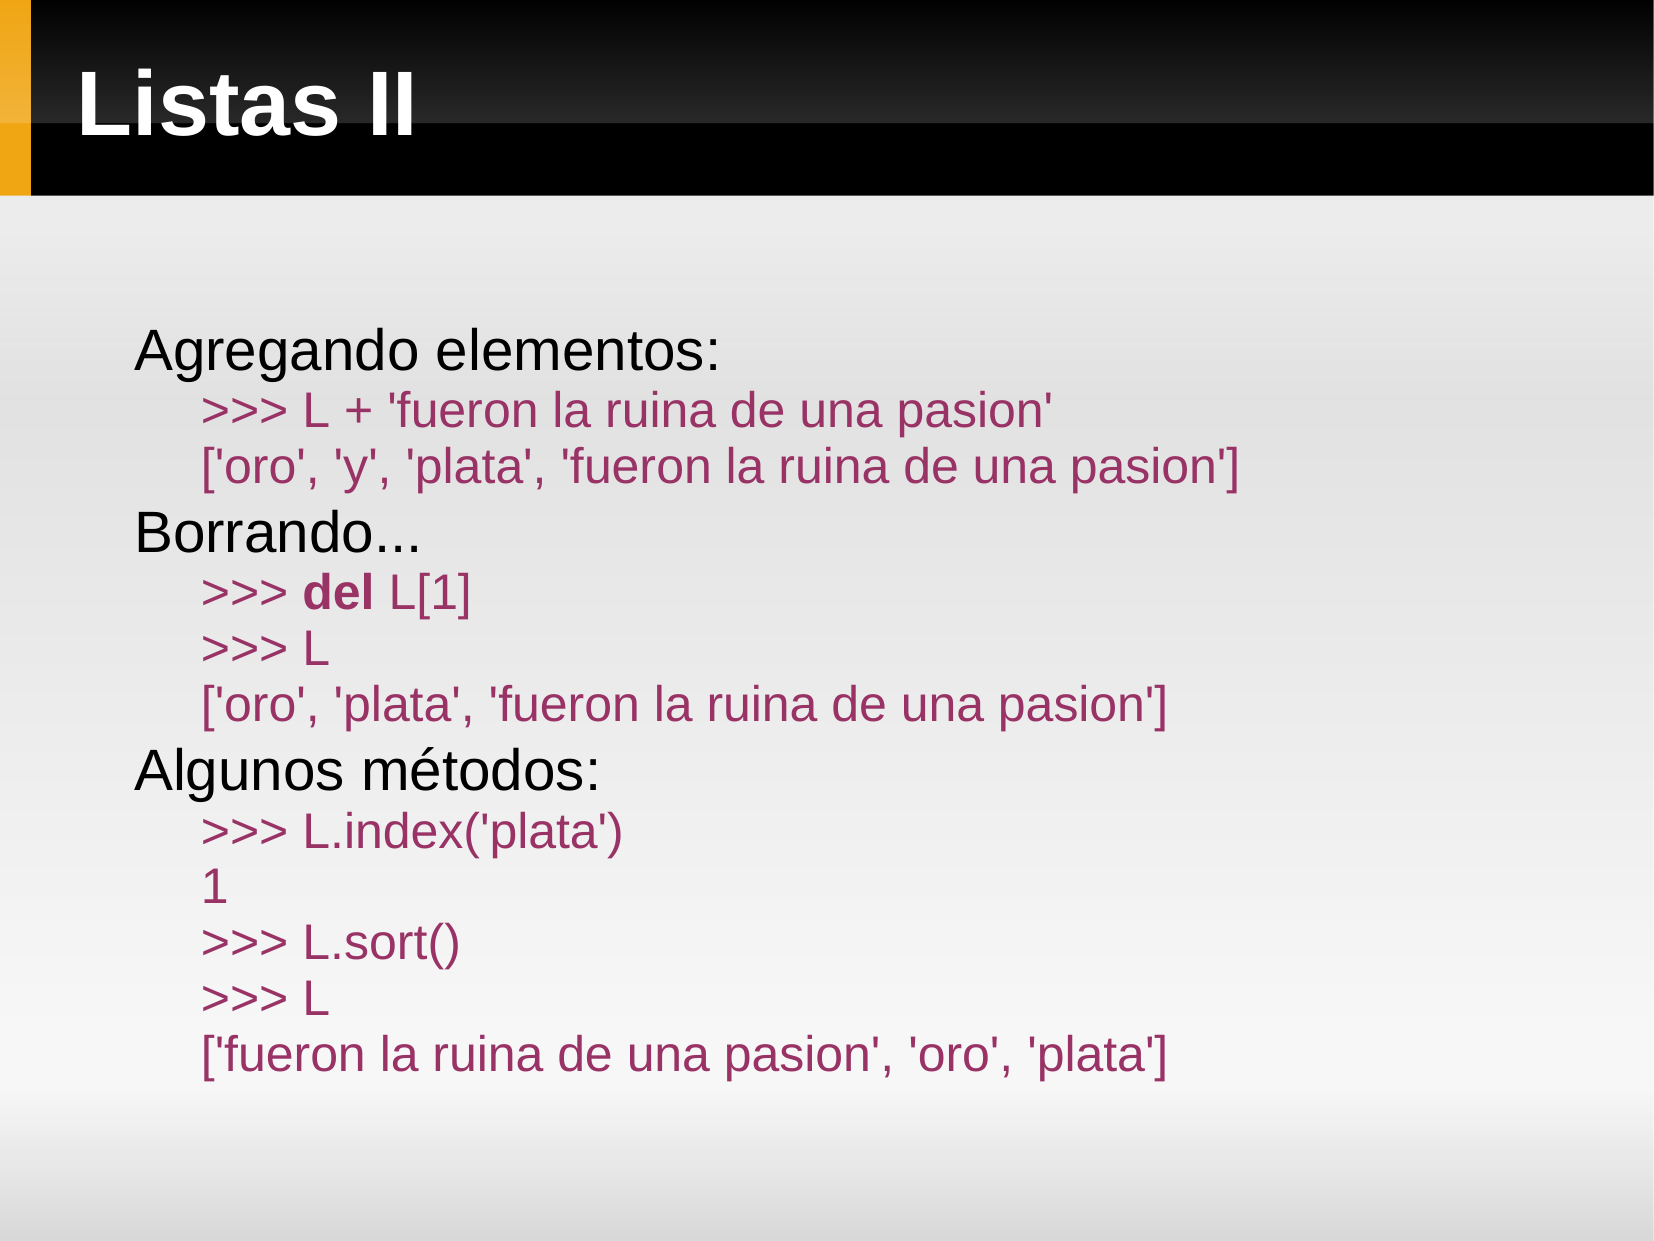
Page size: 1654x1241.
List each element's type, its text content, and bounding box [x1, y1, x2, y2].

picture [0, 0, 1654, 1241]
title Listas II [76, 7, 1565, 200]
subtitle Agregando elementos: >>> L + 'fueron la ruina de una pasion' ['oro', 'y', 'plata', 'fueron la ruina de una pasion'] Borrando... >>> del L[1] >>> L ['oro', 'plata', 'fueron la ruina de una pasion'] Algunos métodos: >>> L.index('plata') 1 >>> L.sort() >>> L ['fueron la ruina de una pasion', 'oro', 'plata'] [82, 192, 1571, 1208]
